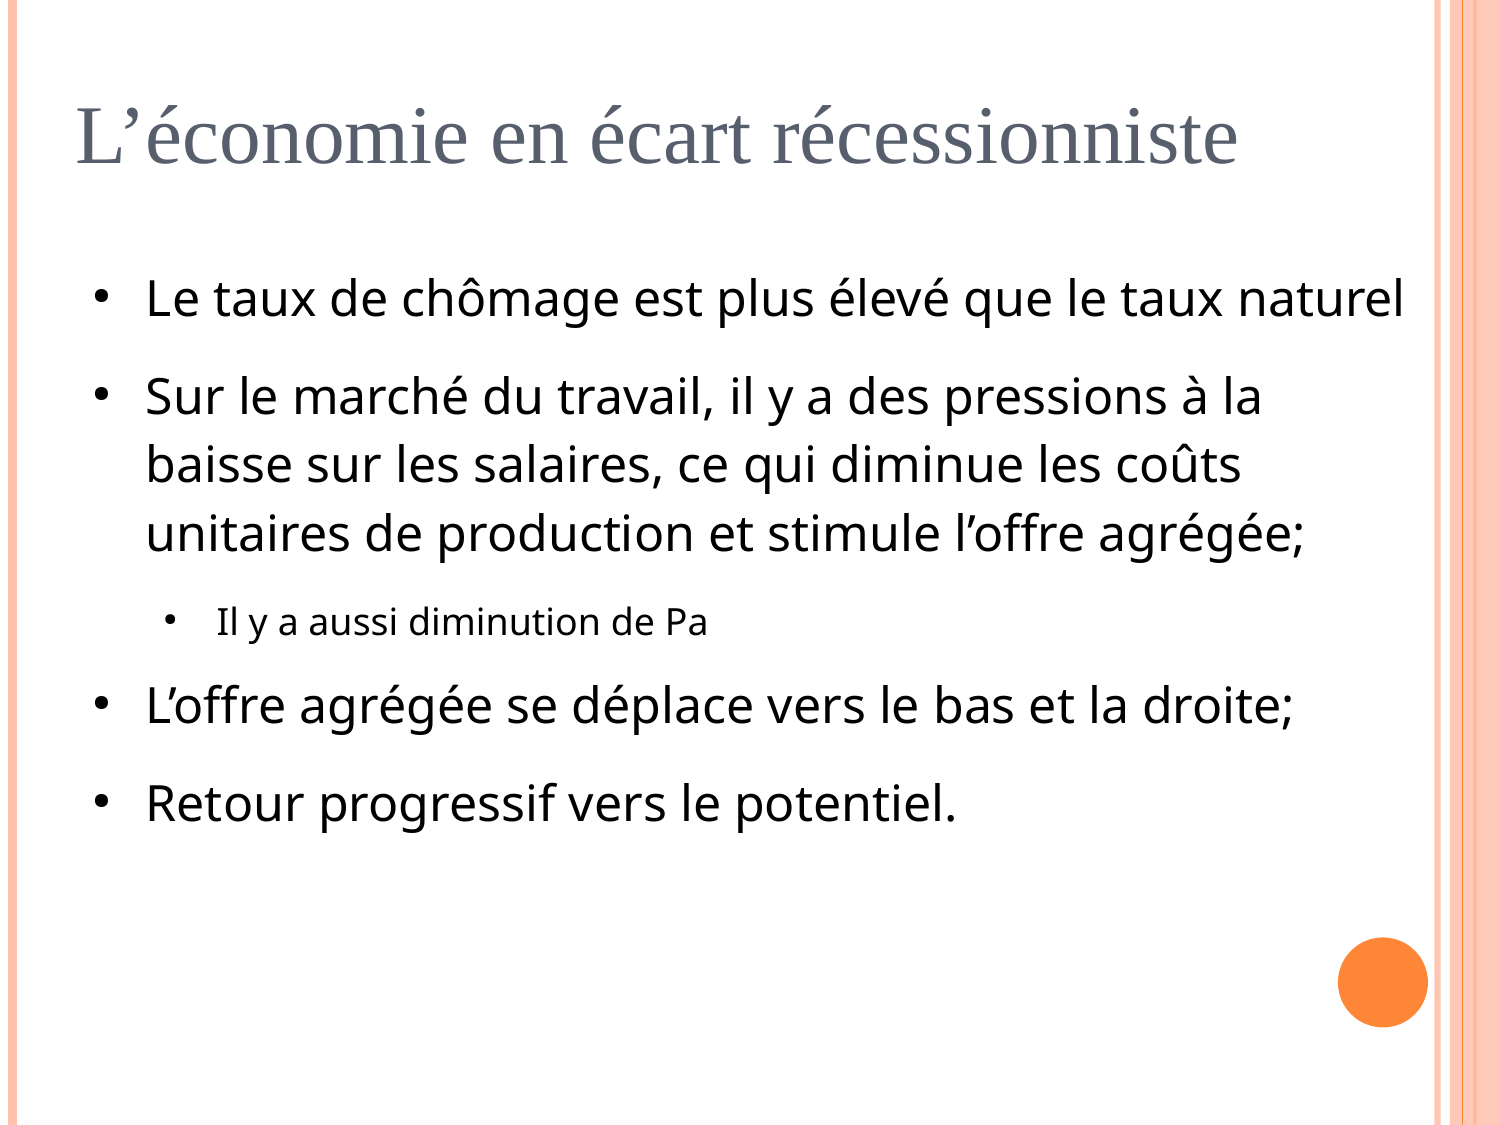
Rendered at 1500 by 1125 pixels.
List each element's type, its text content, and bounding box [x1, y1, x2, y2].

title L’économie en écart récessionniste [75, 44, 1425, 233]
list Le taux de chômage est plus élevé que le taux naturel Sur le marché du travail, il y a des pressions à la baisse sur les salaires, ce qui diminue les coûts unitaires de production et stimule l’offre agrégée; Il y a aussi diminution de Pa L’offre agrégée se déplace vers le bas et la droite; Retour progressif vers le potentiel. [75, 263, 1425, 1006]
